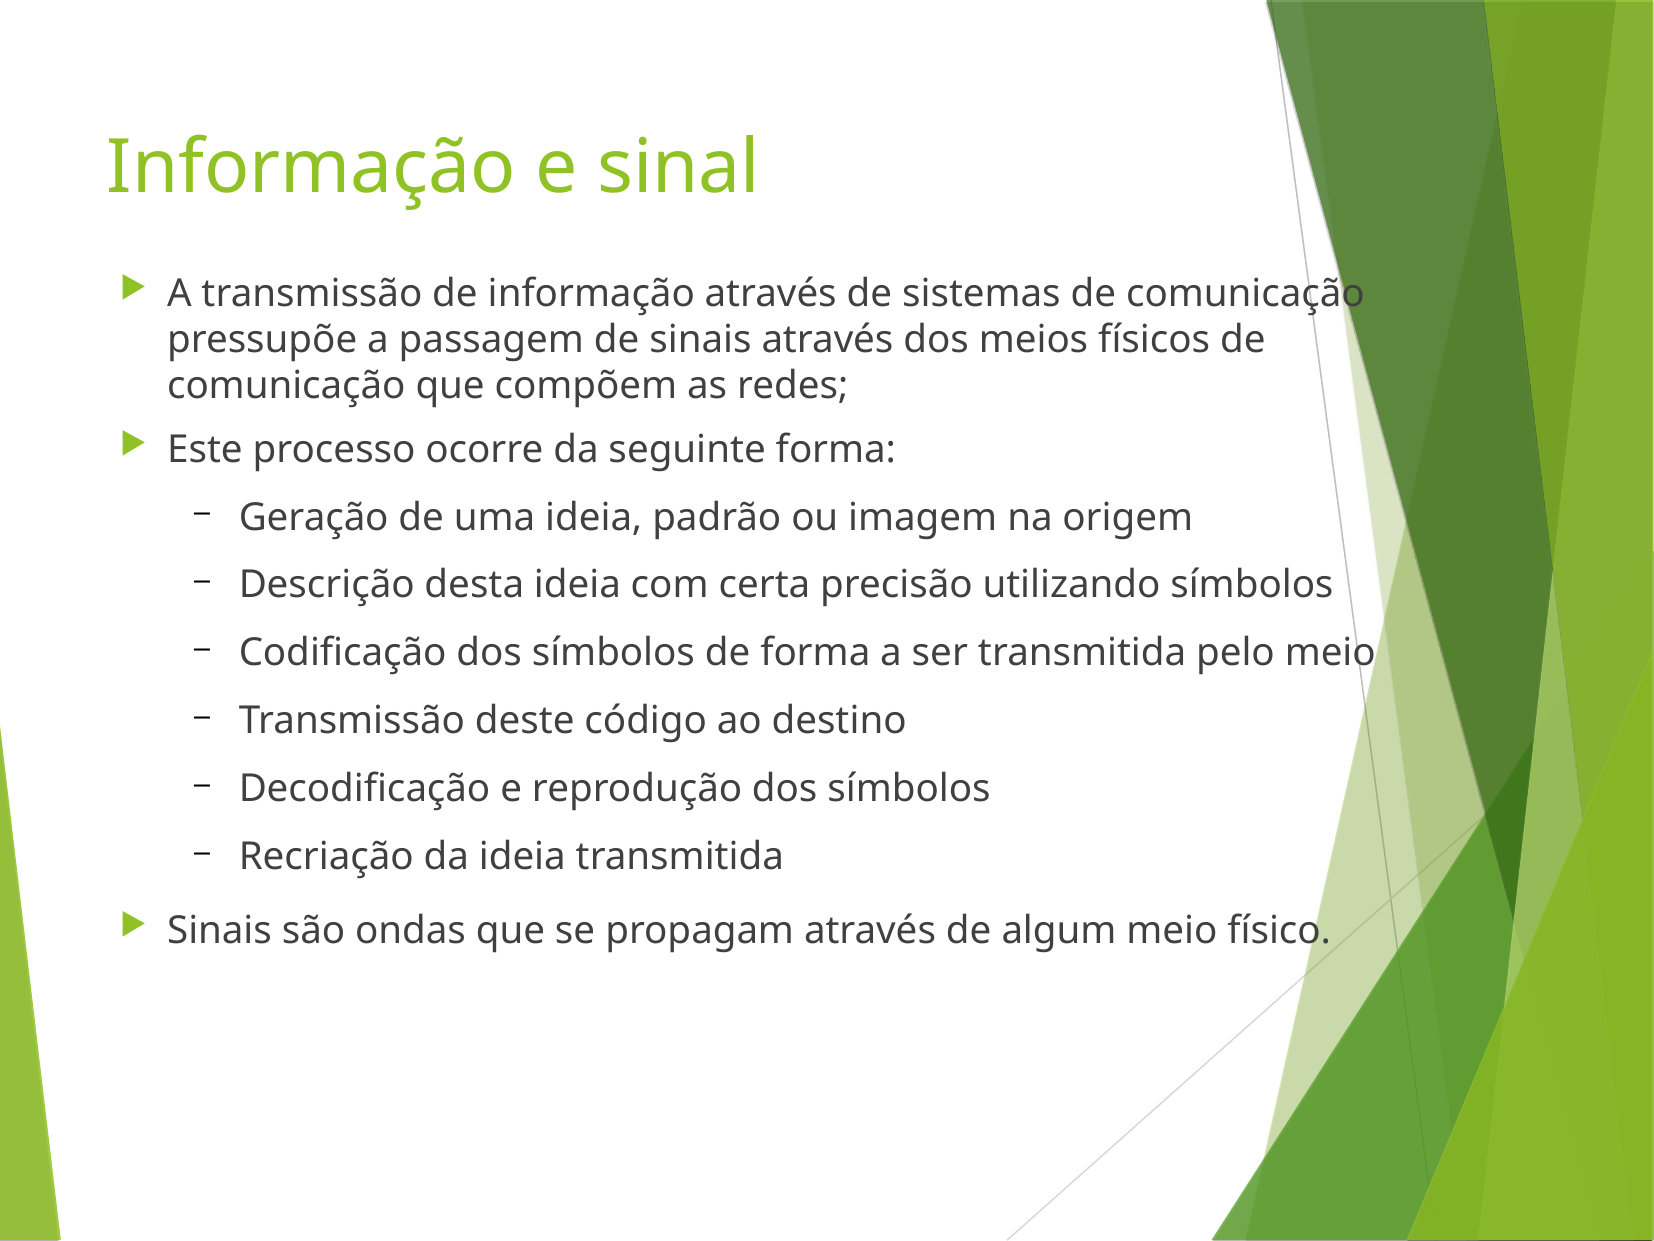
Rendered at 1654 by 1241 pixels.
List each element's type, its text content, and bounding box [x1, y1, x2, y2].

list A transmissão de informação através de sistemas de comunicação pressupõe a passagem de sinais através dos meios físicos de comunicação que compõem as redes; Este processo ocorre da seguinte forma: Geração de uma ideia, padrão ou imagem na origem Descrição desta ideia com certa precisão utilizando símbolos Codificação dos símbolos de forma a ser transmitida pelo meio Transmissão deste código ao destino Decodificação e reprodução dos símbolos Recriação da ideia transmitida Sinais são ondas que se propagam através de algum meio físico. [104, 260, 1394, 975]
title Informação e sinal [91, 110, 1258, 349]
